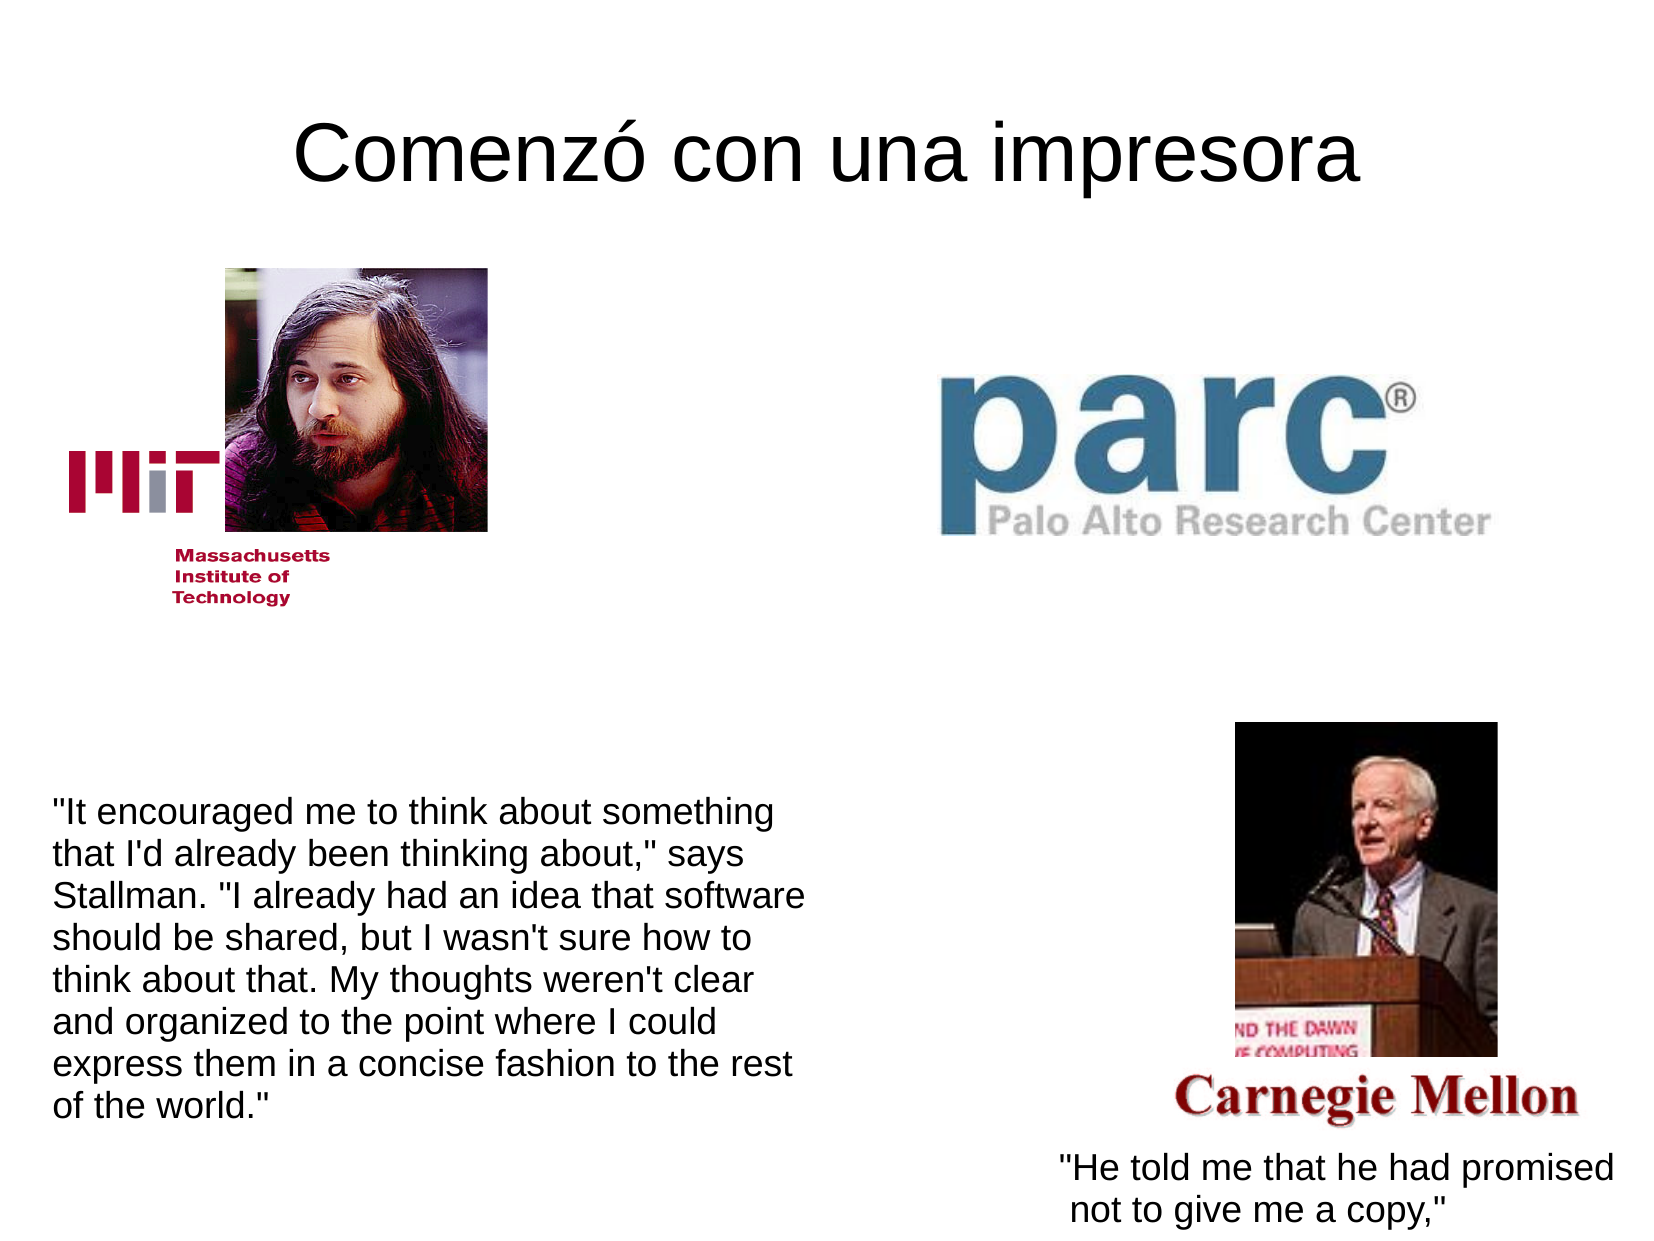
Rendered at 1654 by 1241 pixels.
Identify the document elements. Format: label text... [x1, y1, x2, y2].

picture [1162, 722, 1591, 1138]
text_box "It encouraged me to think about something that I'd already been thinking about," says Stallman. "I already had an idea that software should be shared, but I wasn't sure how to think about that. My thoughts weren't clear and organized to the point where I could express them in a concise fashion to the rest of the world." [37, 783, 826, 1135]
title Comenzó con una impresora [82, 49, 1571, 257]
picture [937, 374, 1499, 536]
picture [26, 268, 488, 640]
text_box "He told me that he had promised not to give me a copy," [1044, 1138, 1632, 1238]
